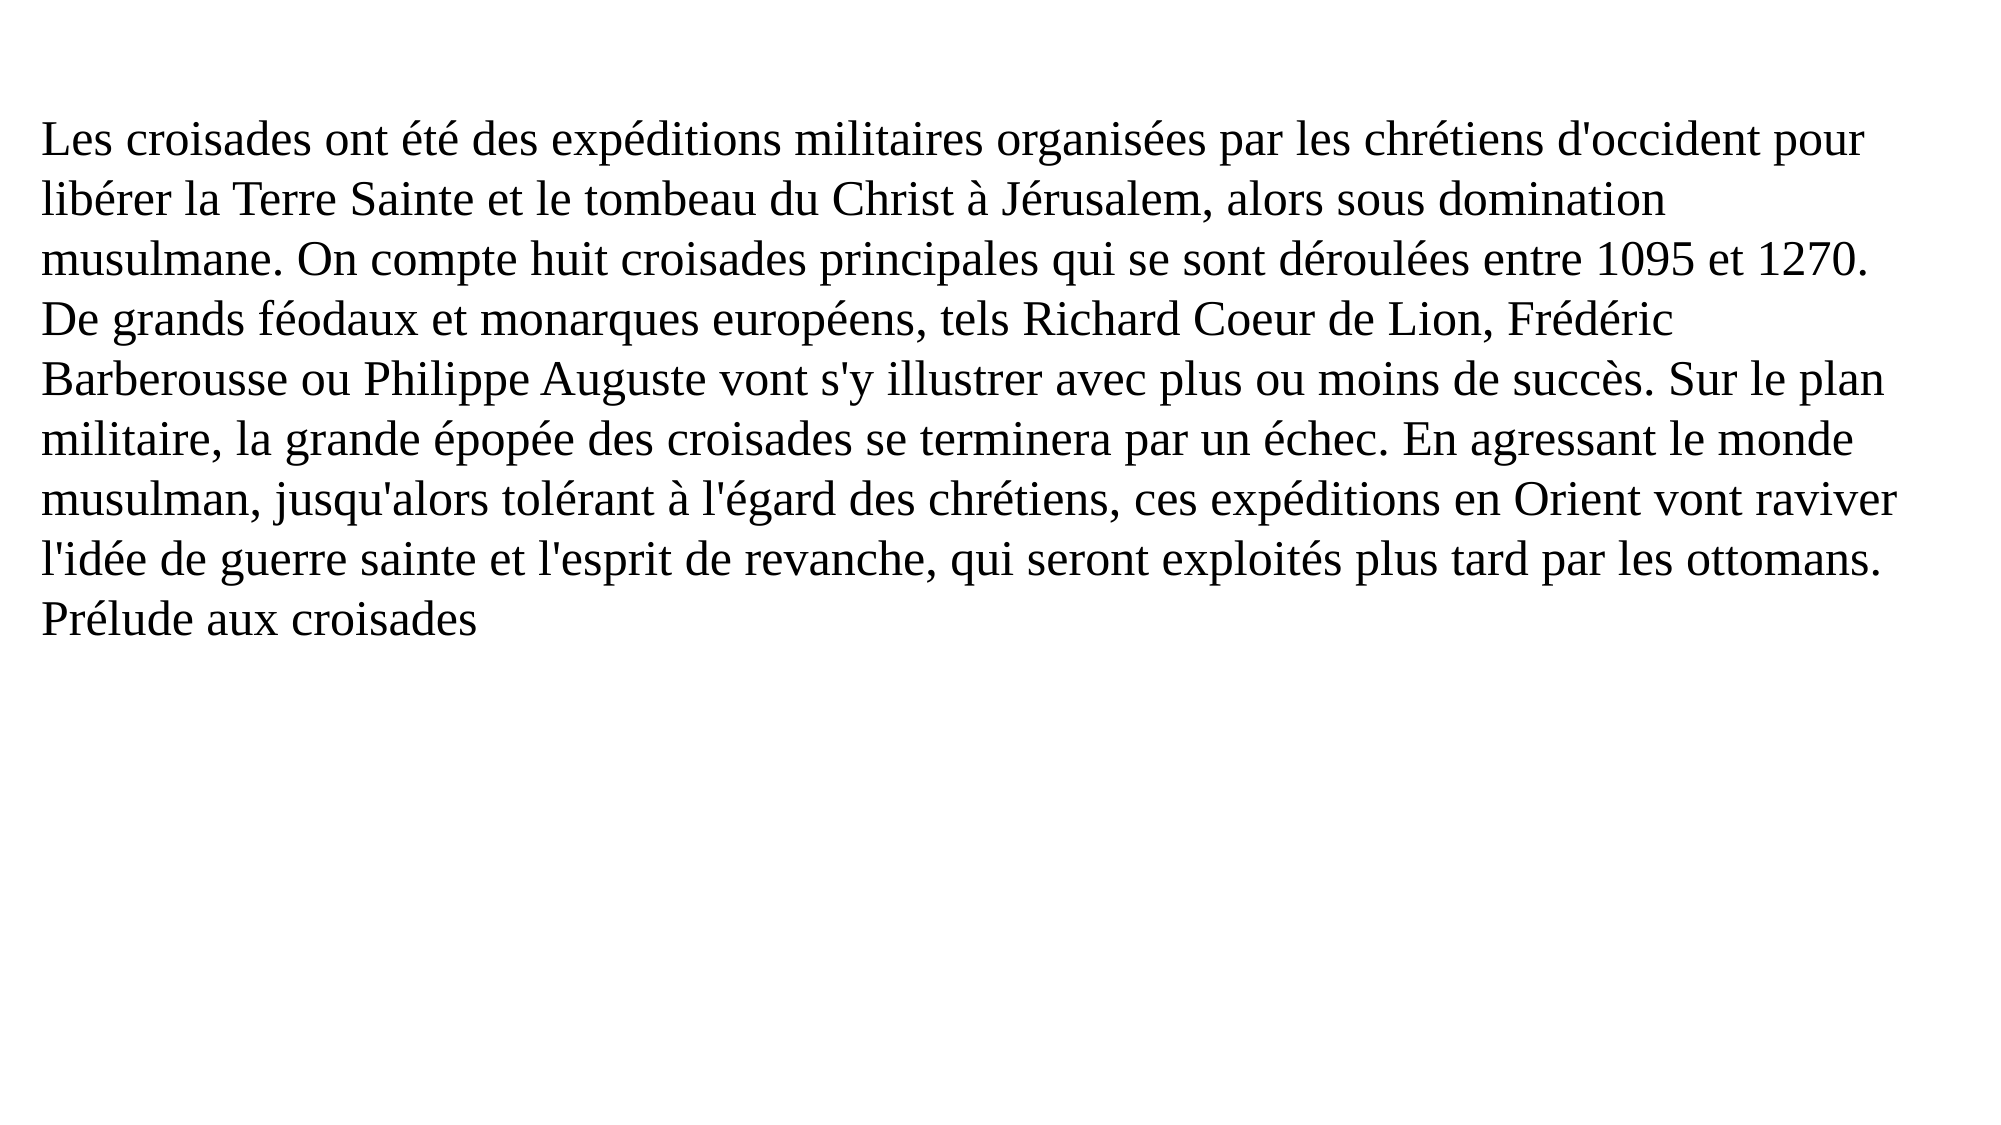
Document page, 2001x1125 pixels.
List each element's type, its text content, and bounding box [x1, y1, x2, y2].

text_box Les croisades ont été des expéditions militaires organisées par les chrétiens d'occident pour libérer la Terre Sainte et le tombeau du Christ à Jérusalem, alors sous domination musulmane. On compte huit croisades principales qui se sont déroulées entre 1095 et 1270. De grands féodaux et monarques européens, tels Richard Coeur de Lion, Frédéric Barberousse ou Philippe Auguste vont s'y illustrer avec plus ou moins de succès. Sur le plan militaire, la grande épopée des croisades se terminera par un échec. En agressant le monde musulman, jusqu'alors tolérant à l'égard des chrétiens, ces expéditions en Orient vont raviver l'idée de guerre sainte et l'esprit de revanche, qui seront exploités plus tard par les ottomans. Prélude aux croisades [25, 97, 1930, 719]
